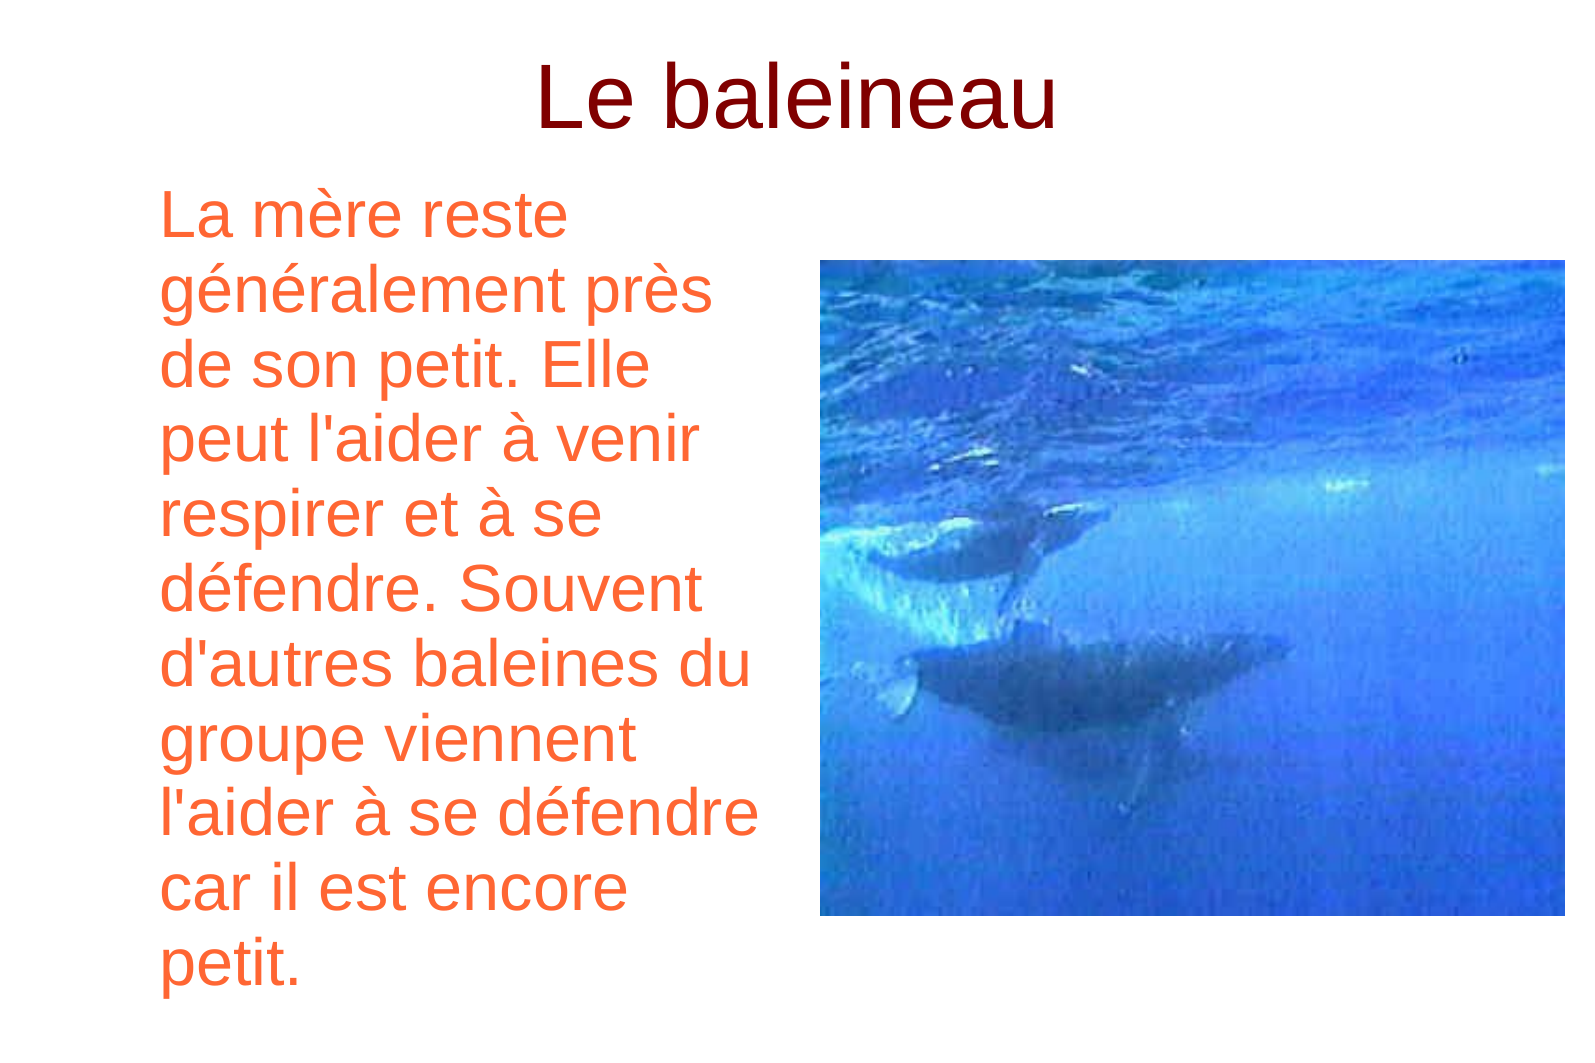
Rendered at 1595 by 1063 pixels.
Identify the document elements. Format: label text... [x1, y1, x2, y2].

picture [820, 260, 1565, 916]
title Le baleineau [147, 45, 1447, 251]
list La mère reste généralement près de son petit. Elle peut l'aider à venir respirer et à se défendre. Souvent d'autres baleines du groupe viennent l'aider à se défendre car il est encore petit. [88, 177, 789, 1063]
